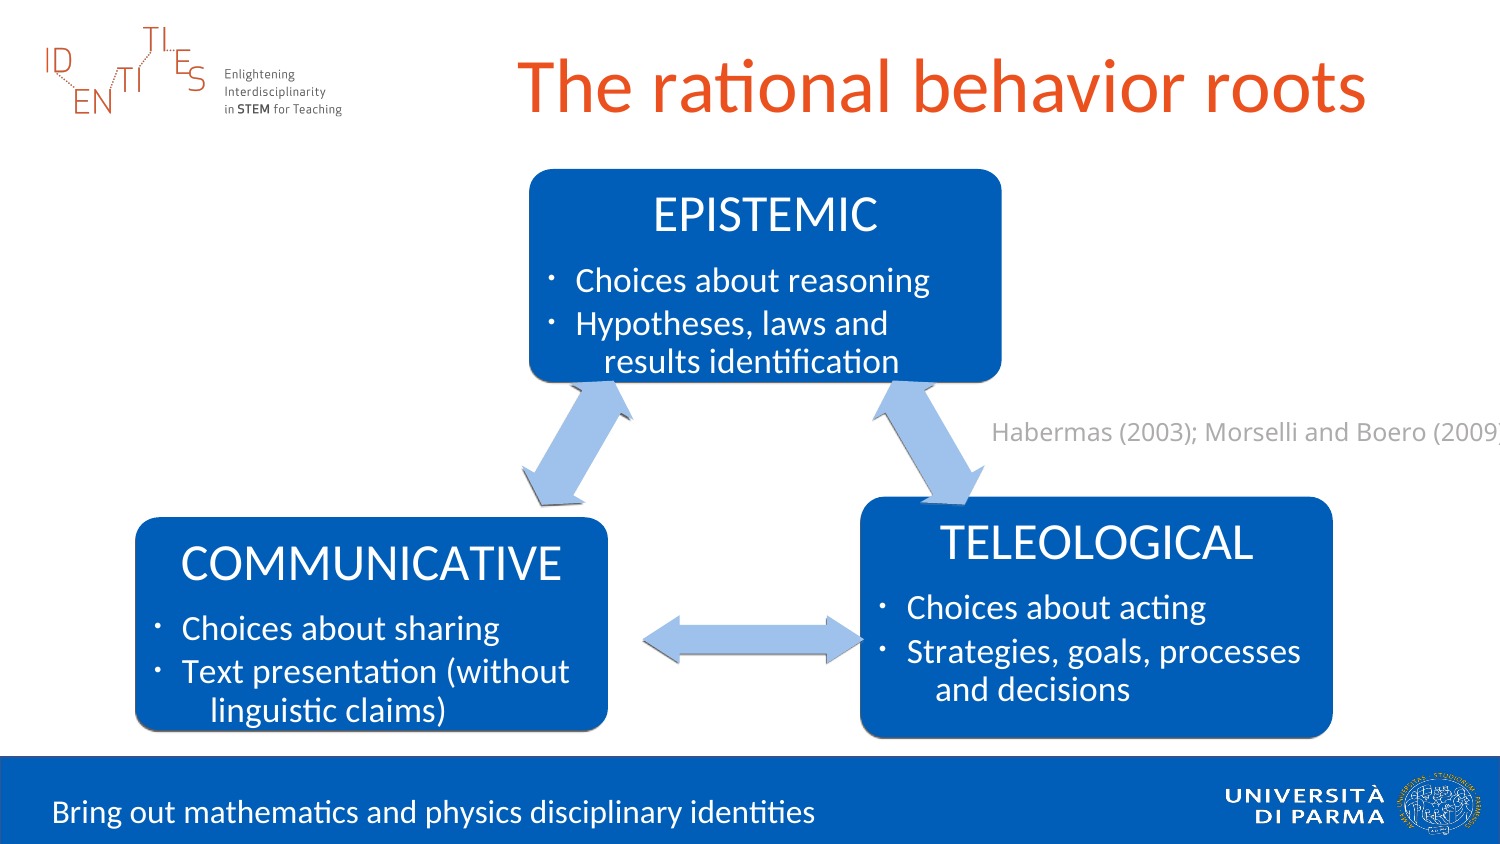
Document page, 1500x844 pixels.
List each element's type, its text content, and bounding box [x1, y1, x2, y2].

text_box [0, 757, 1500, 844]
text_box COMMUNICATIVE Choices about sharing Text presentation (without linguistic claims) [135, 517, 608, 731]
text_box The rational behavior roots [317, 27, 1500, 137]
text_box Bring out mathematics and physics disciplinary identities [19, 783, 850, 839]
text_box [872, 380, 985, 505]
text_box EPISTEMIC Choices about reasoning Hypotheses, laws and results identification [529, 168, 1002, 382]
text_box [521, 380, 634, 505]
picture [46, 24, 342, 119]
text_box TELEOLOGICAL Choices about acting Strategies, goals, processes and decisions [860, 496, 1333, 738]
picture [1226, 773, 1481, 835]
text_box Habermas (2003); Morselli and Boero (2009) [976, 409, 1500, 455]
text_box [642, 615, 865, 664]
